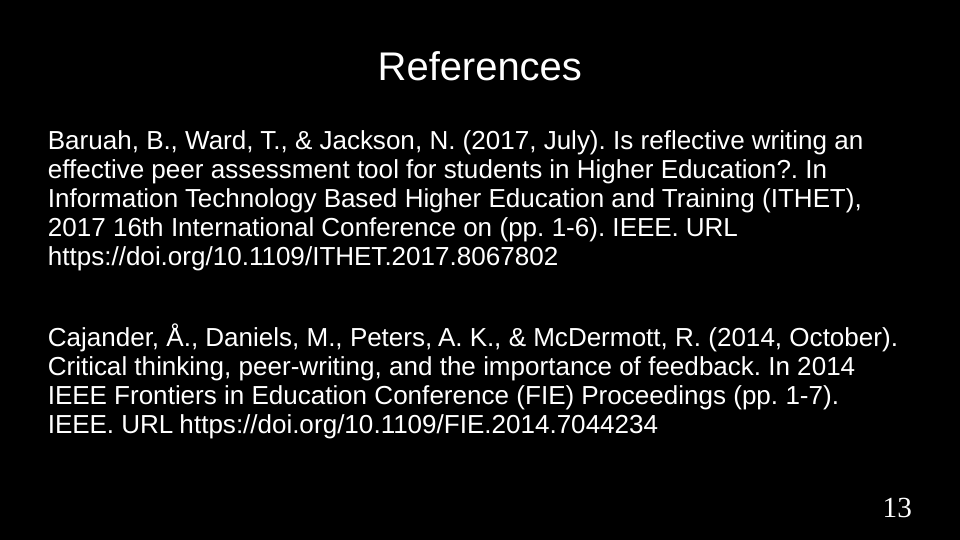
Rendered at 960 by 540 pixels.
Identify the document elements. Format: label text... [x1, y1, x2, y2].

title References [47, 21, 912, 112]
list Baruah, B., Ward, T., & Jackson, N. (2017, July). Is reflective writing an effective peer assessment tool for students in Higher Education?. In Information Technology Based Higher Education and Training (ITHET), 2017 16th International Conference on (pp. 1-6). IEEE. URL https://doi.org/10.1109/ITHET.2017.8067802 Cajander, Å., Daniels, M., Peters, A. K., & McDermott, R. (2014, October). Critical thinking, peer-writing, and the importance of feedback. In 2014 IEEE Frontiers in Education Conference (FIE) Proceedings (pp. 1-7). IEEE. URL https://doi.org/10.1109/FIE.2014.7044234 [47, 126, 912, 440]
